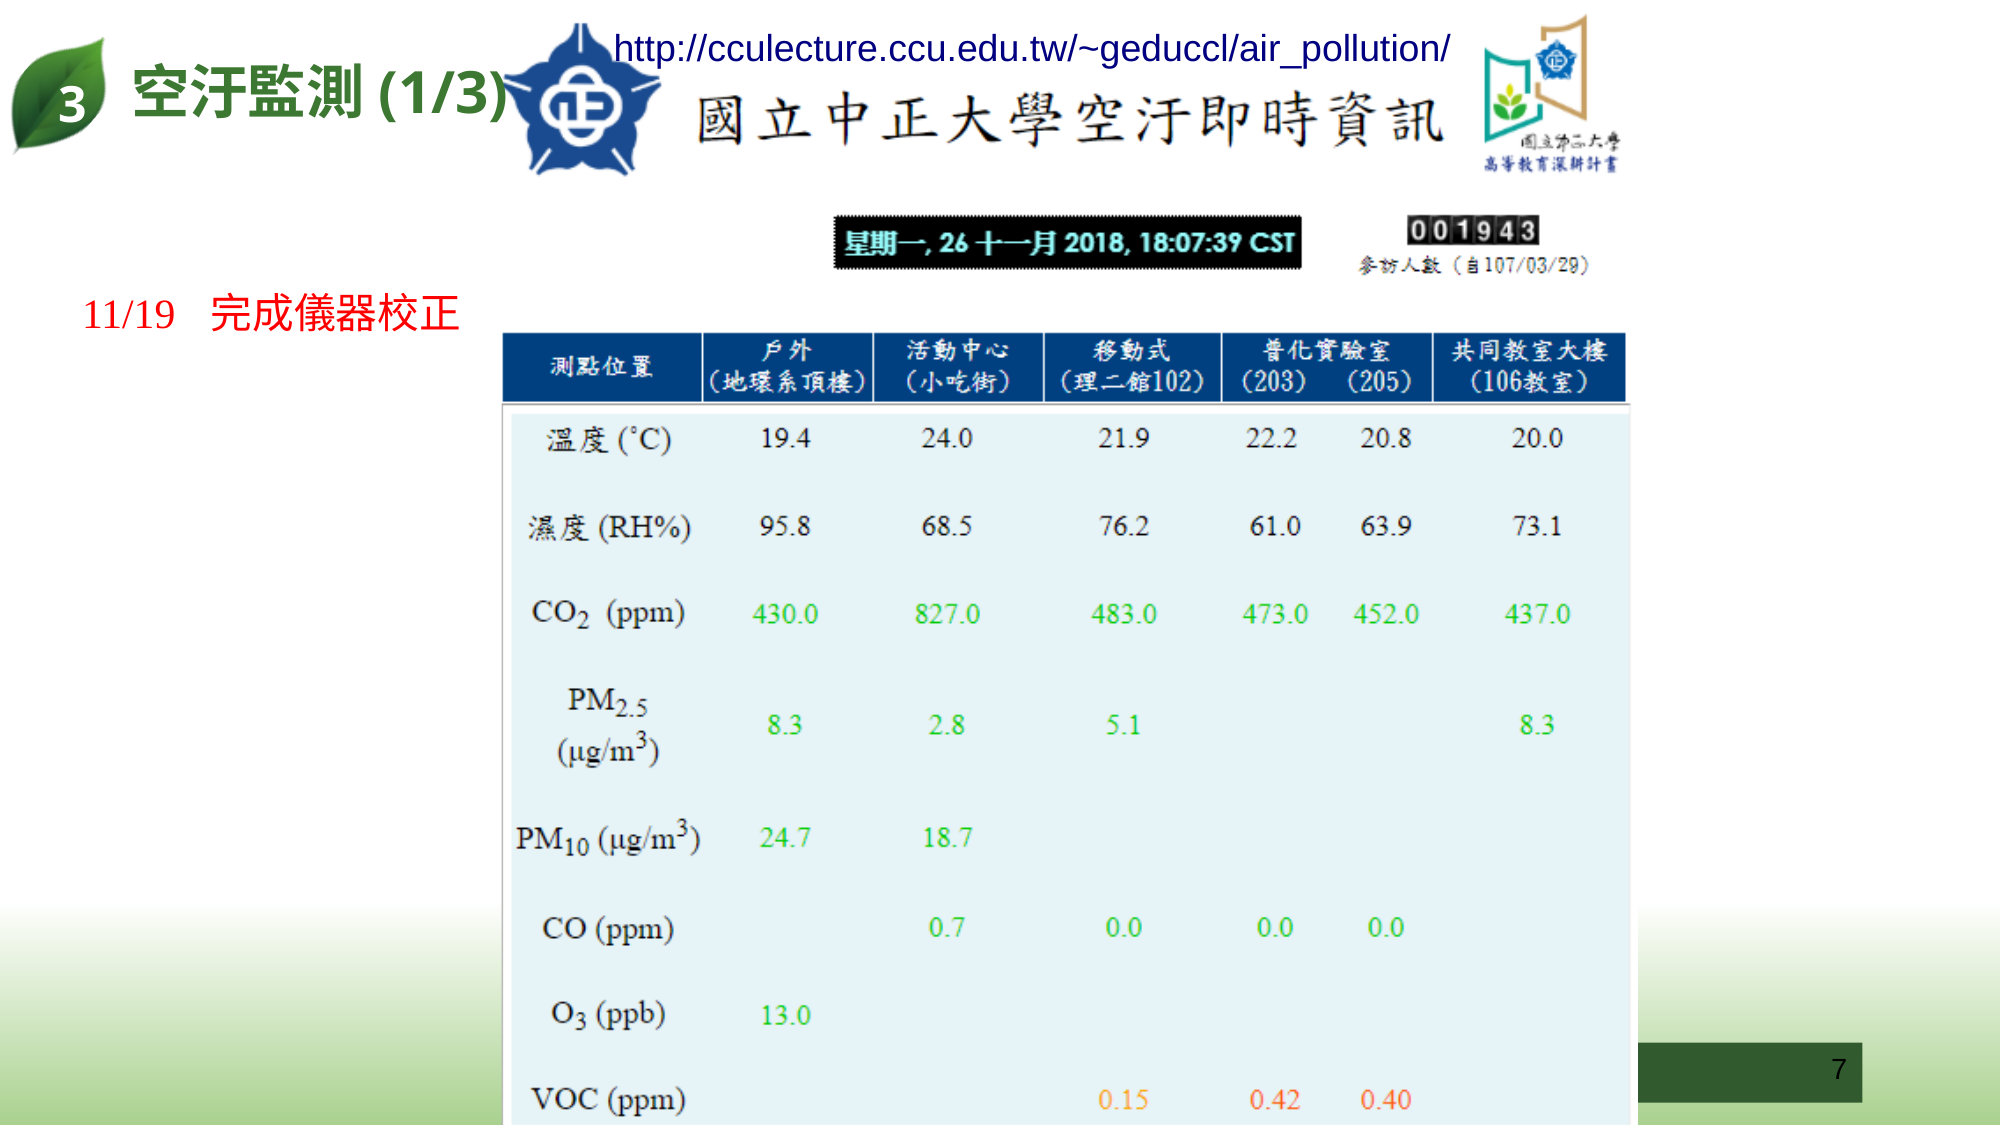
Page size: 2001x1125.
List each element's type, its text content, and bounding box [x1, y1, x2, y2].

text_box 3 [43, 64, 102, 140]
text_box 空汙監測(1/3) [116, 48, 524, 133]
slide_number <number> [1638, 1042, 1863, 1103]
picture [501, 6, 1638, 1125]
text_box http://cculecture.ccu.edu.tw/~geduccl/air_pollution/ [525, 16, 1539, 77]
text_box 11/19 完成儀器校正 [67, 279, 476, 345]
picture [0, 14, 118, 178]
